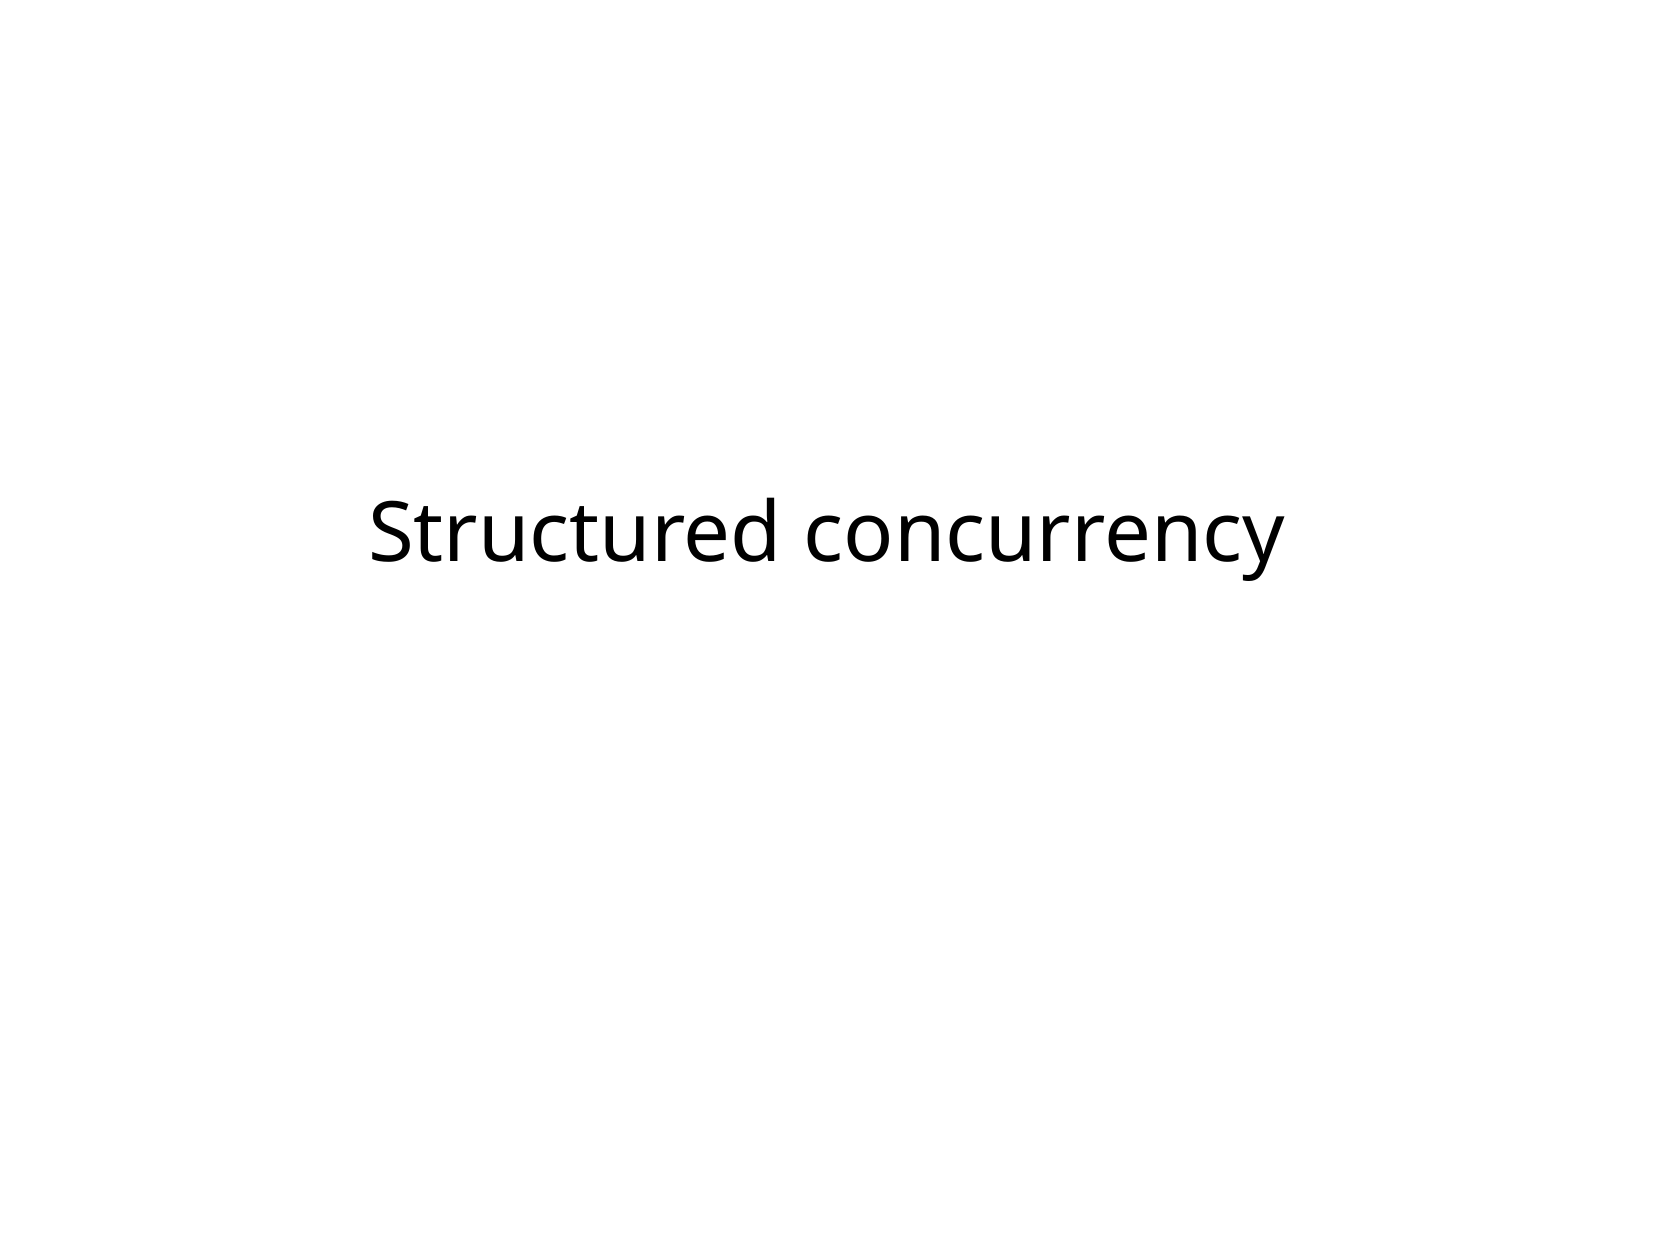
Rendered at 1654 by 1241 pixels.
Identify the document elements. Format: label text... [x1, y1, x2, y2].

subtitle Structured concurrency [82, 49, 1571, 1010]
